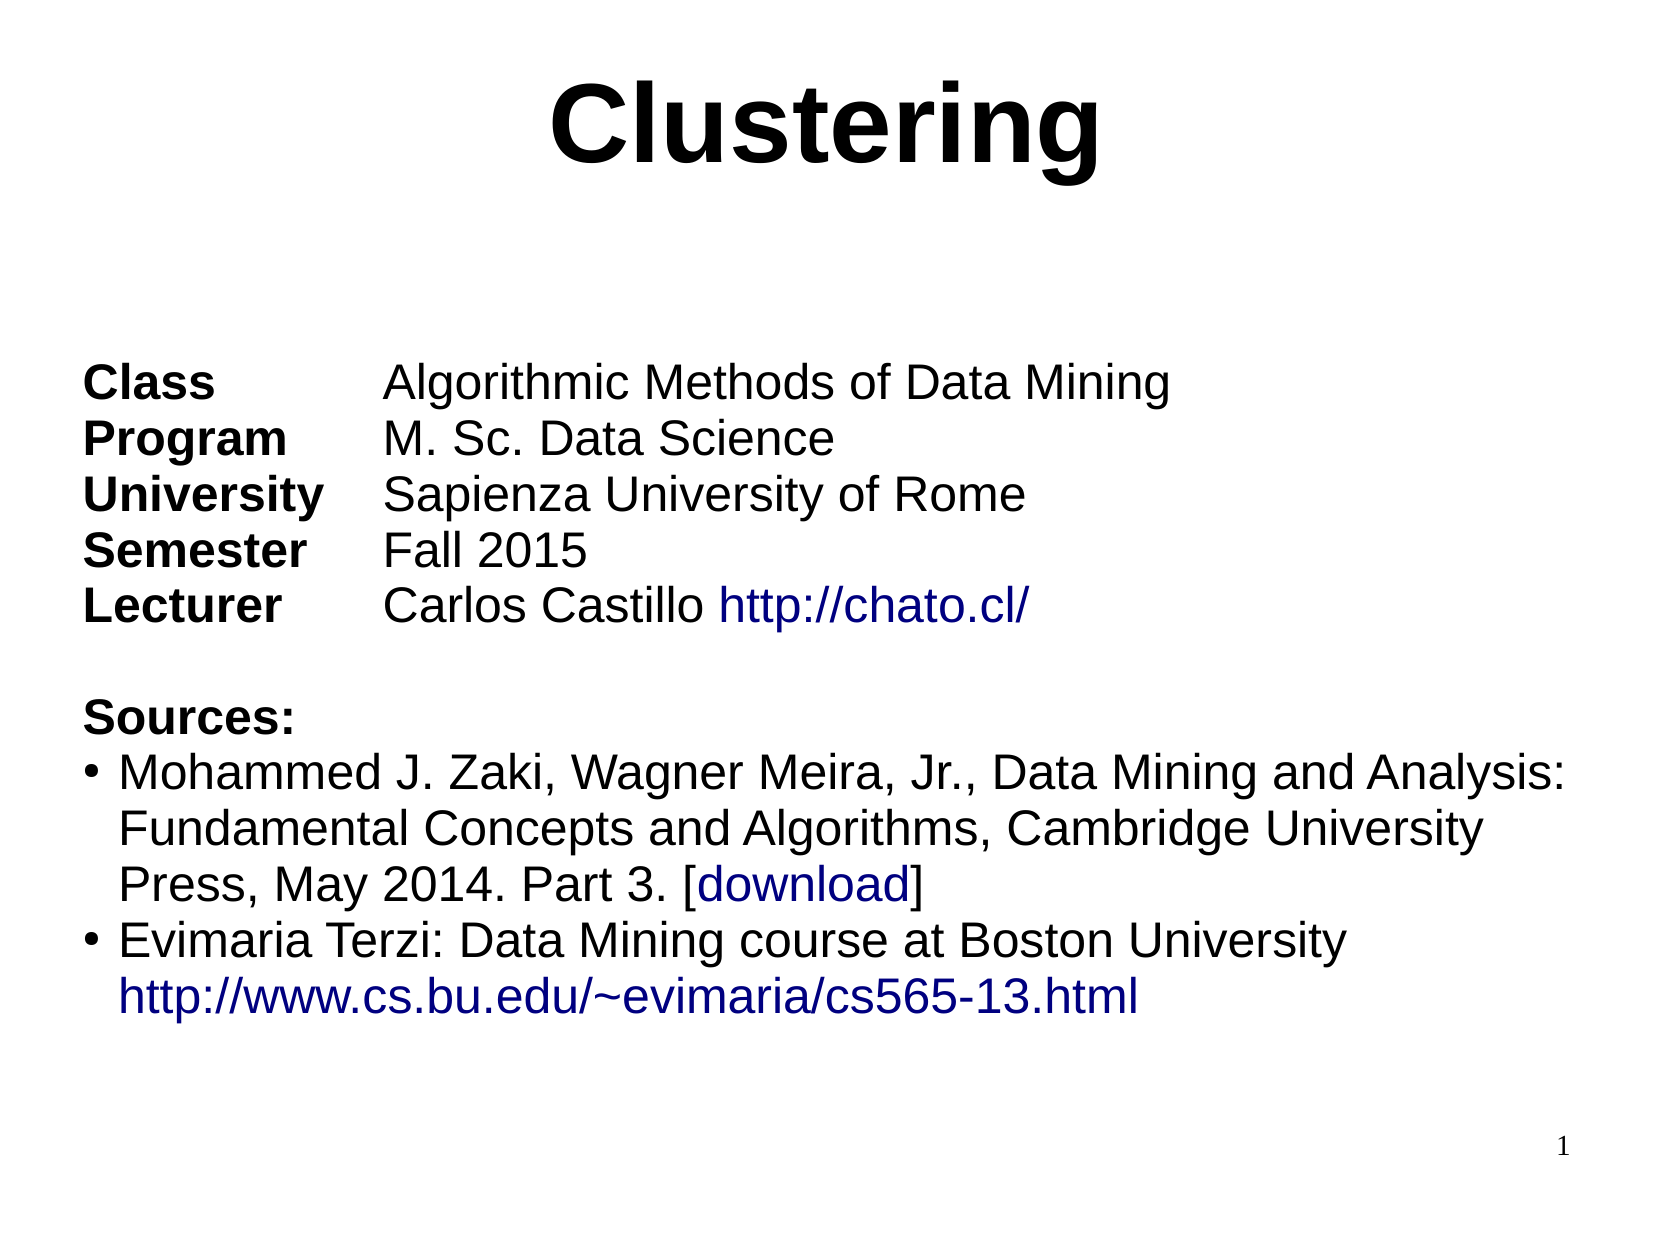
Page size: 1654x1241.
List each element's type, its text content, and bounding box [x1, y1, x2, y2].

subtitle Clustering Class Algorithmic Methods of Data Mining Program M. Sc. Data Science University Sapienza University of Rome Semester Fall 2015 Lecturer Carlos Castillo http://chato.cl/ Sources: Mohammed J. Zaki, Wagner Meira, Jr., Data Mining and Analysis: Fundamental Concepts and Algorithms, Cambridge University Press, May 2014. Part 3. [download] Evimaria Terzi: Data Mining course at Boston University http://www.cs.bu.edu/~evimaria/cs565-13.html [82, 49, 1571, 1111]
chart [769, 591, 888, 651]
